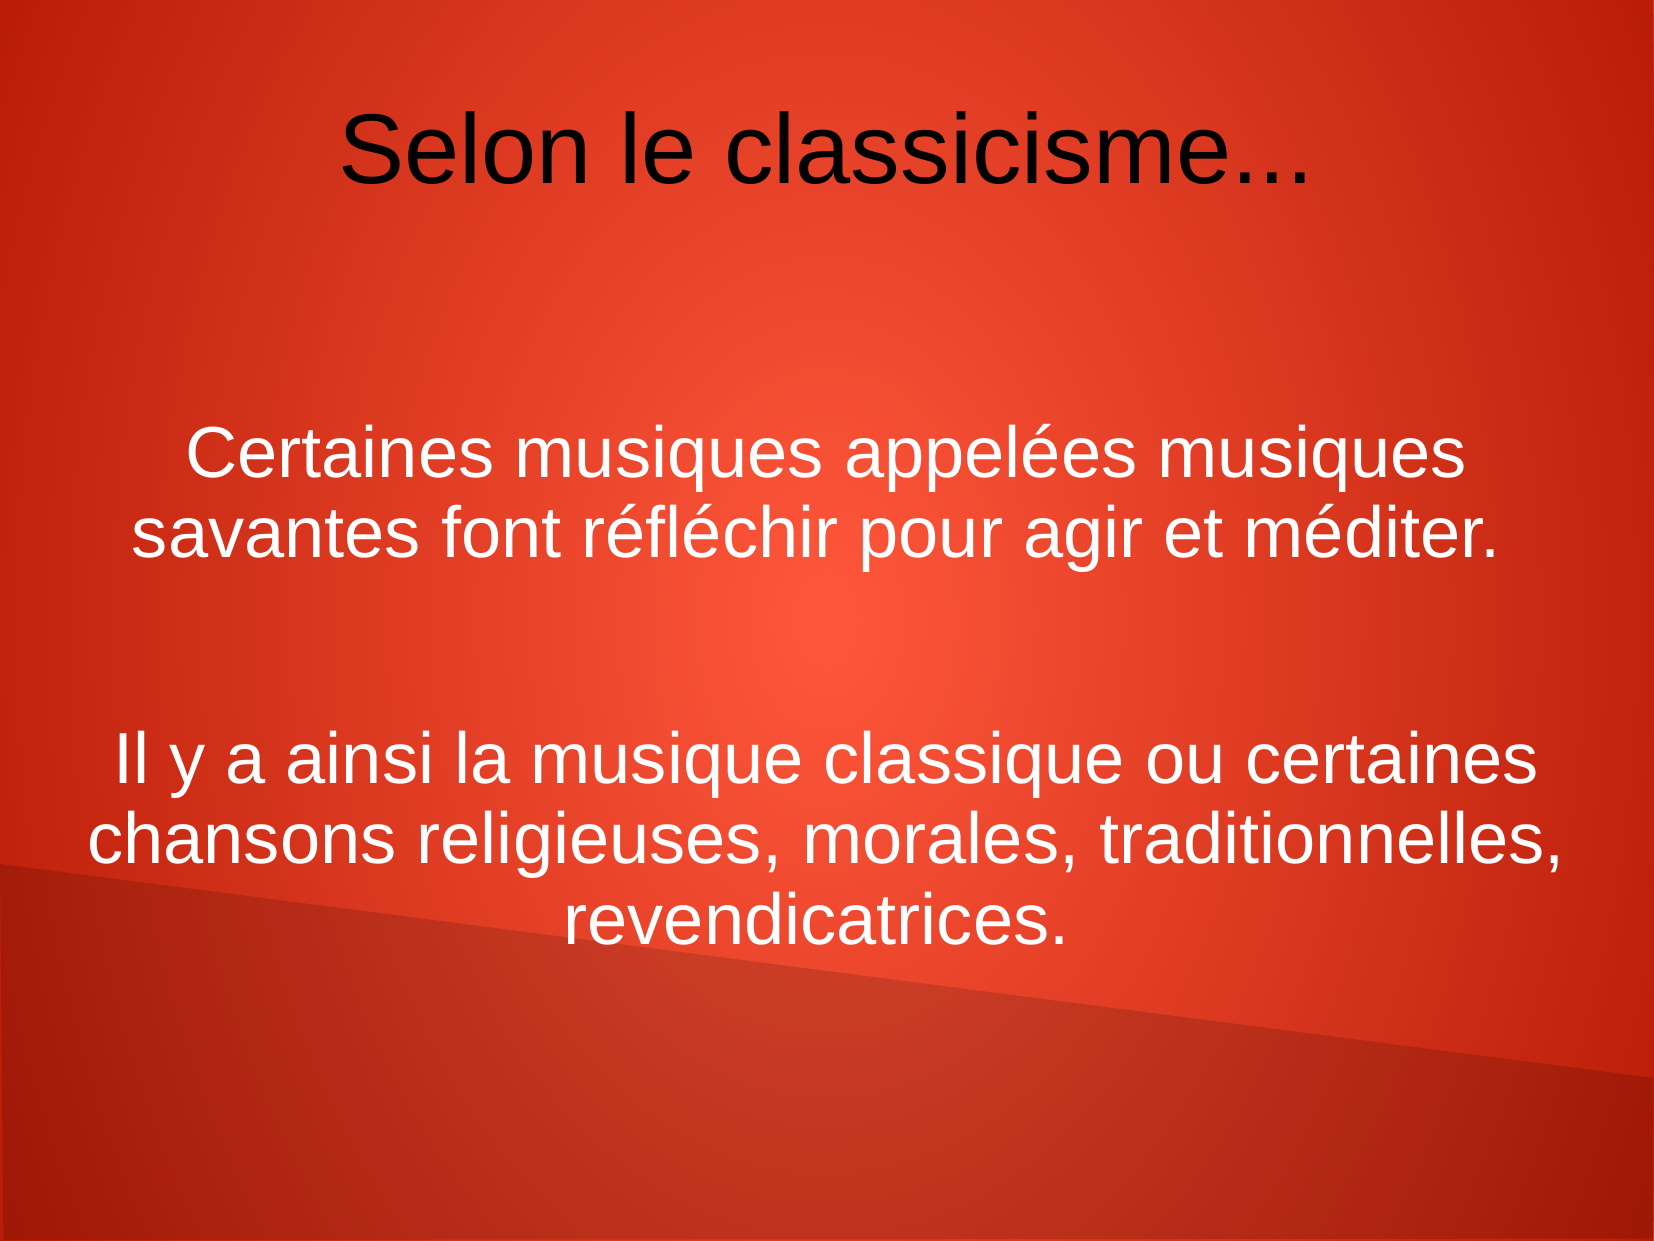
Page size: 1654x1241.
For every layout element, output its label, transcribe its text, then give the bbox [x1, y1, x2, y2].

list Certaines musiques appelées musiques savantes font réfléchir pour agir et méditer. Il y a ainsi la musique classique ou certaines chansons religieuses, morales, traditionnelles, revendicatrices. [82, 299, 1571, 1019]
title Selon le classicisme... [82, 47, 1571, 252]
